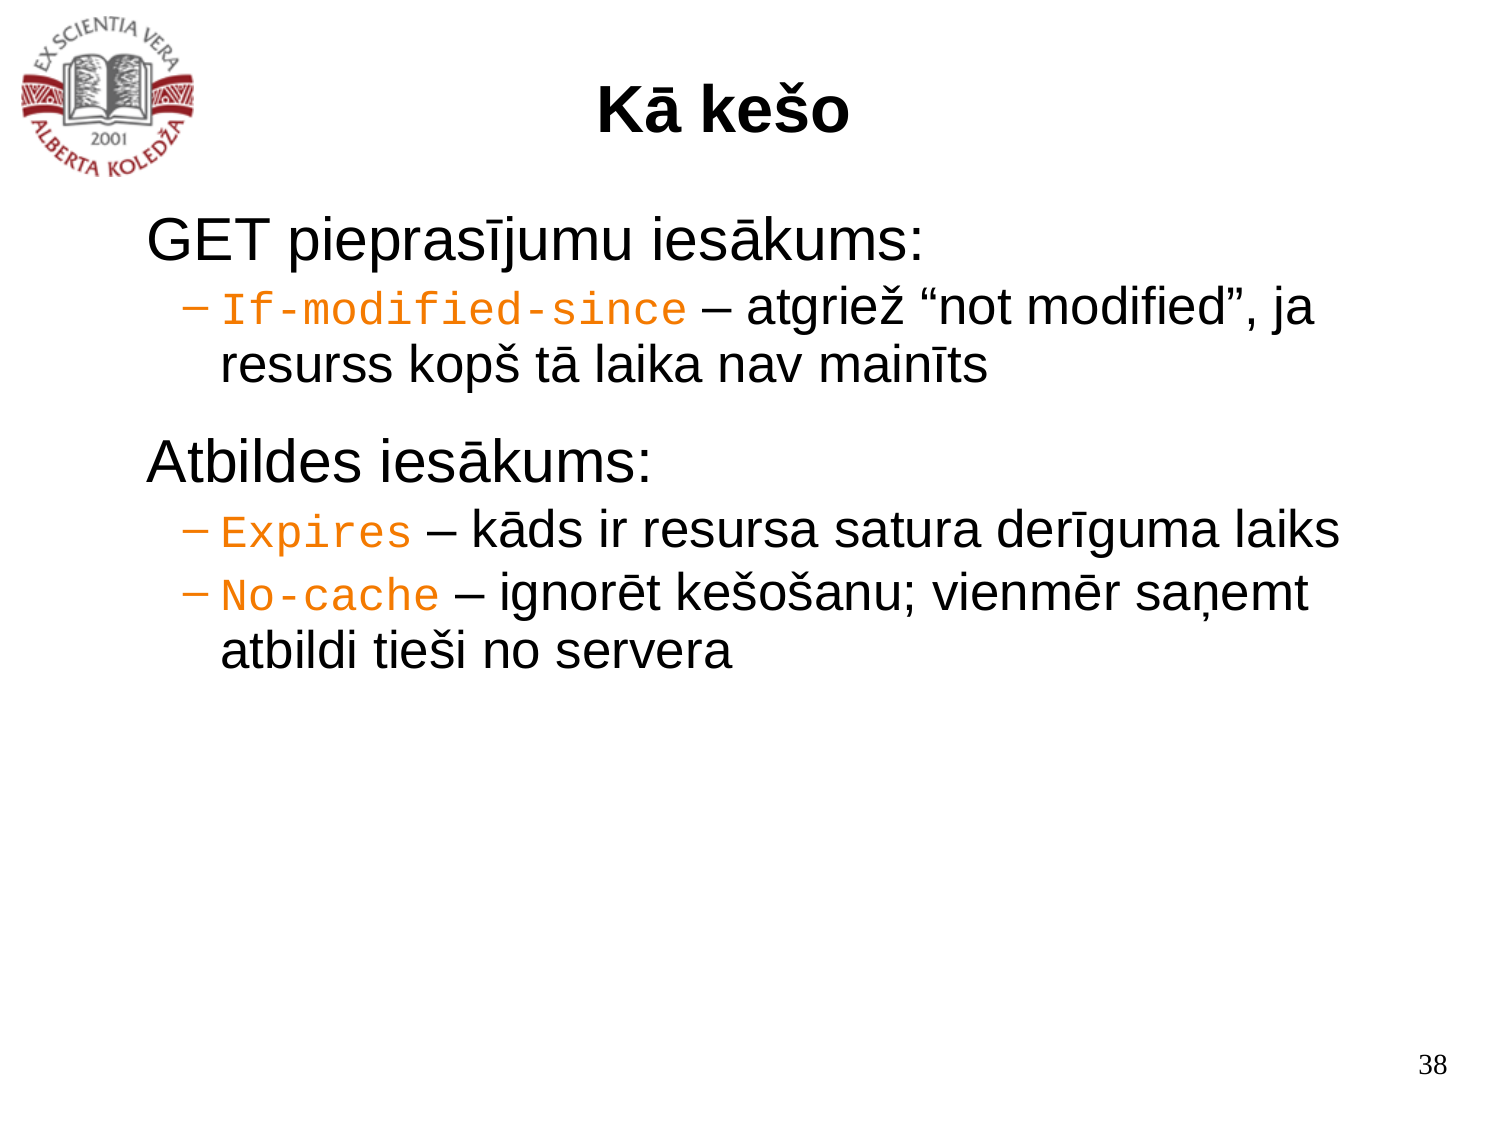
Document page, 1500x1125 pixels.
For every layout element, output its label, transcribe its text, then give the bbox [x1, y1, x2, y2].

picture [21, 16, 194, 177]
list GET pieprasījumu iesākums: If-modified-since – atgriež “not modified”, ja resurss kopš tā laika nav mainīts Atbildes iesākums: Expires – kāds ir resursa satura derīguma laiks No-cache – ignorēt kešošanu; vienmēr saņemt atbildi tieši no servera [74, 200, 1463, 1101]
title Kā kešo [50, 37, 1374, 176]
